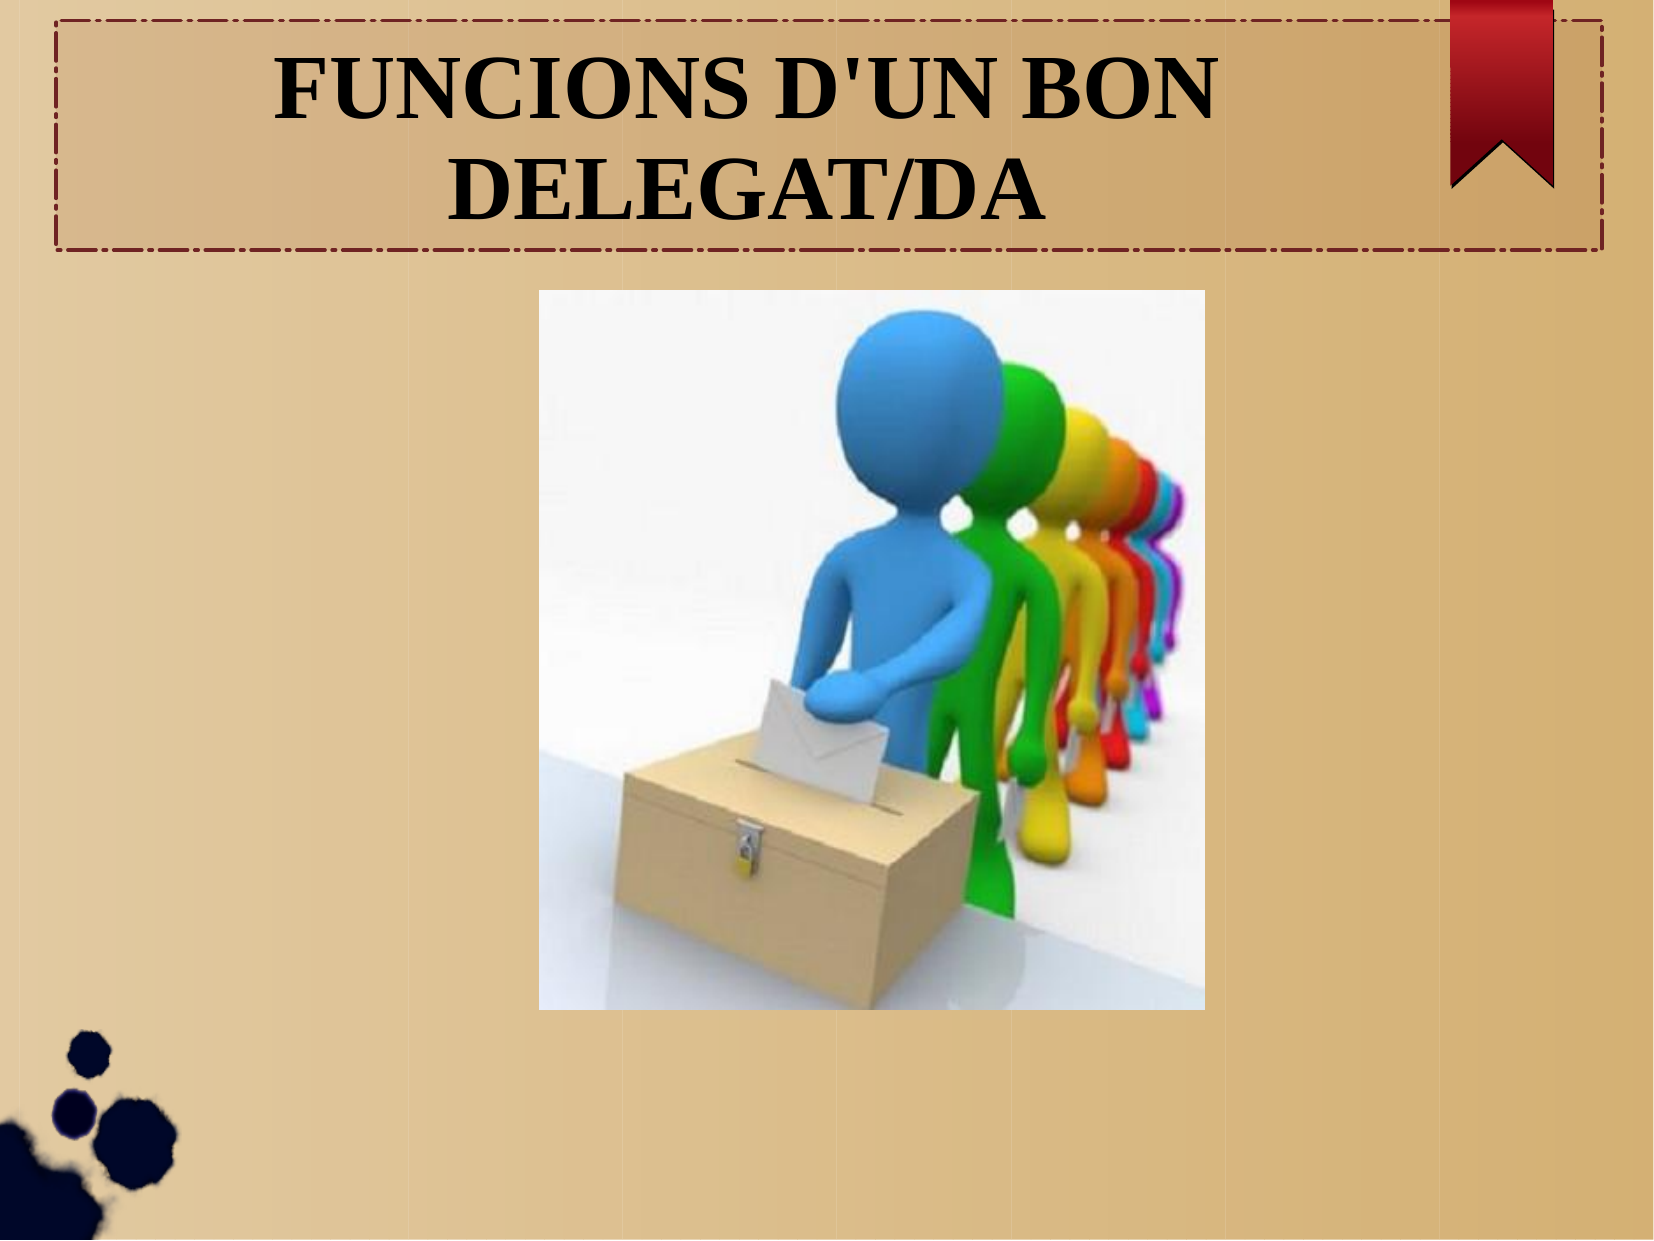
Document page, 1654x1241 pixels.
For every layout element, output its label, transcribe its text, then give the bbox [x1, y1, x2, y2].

picture [539, 290, 1205, 1010]
title FUNCIONS D'UN BON DELEGAT/DA [82, 35, 1412, 240]
